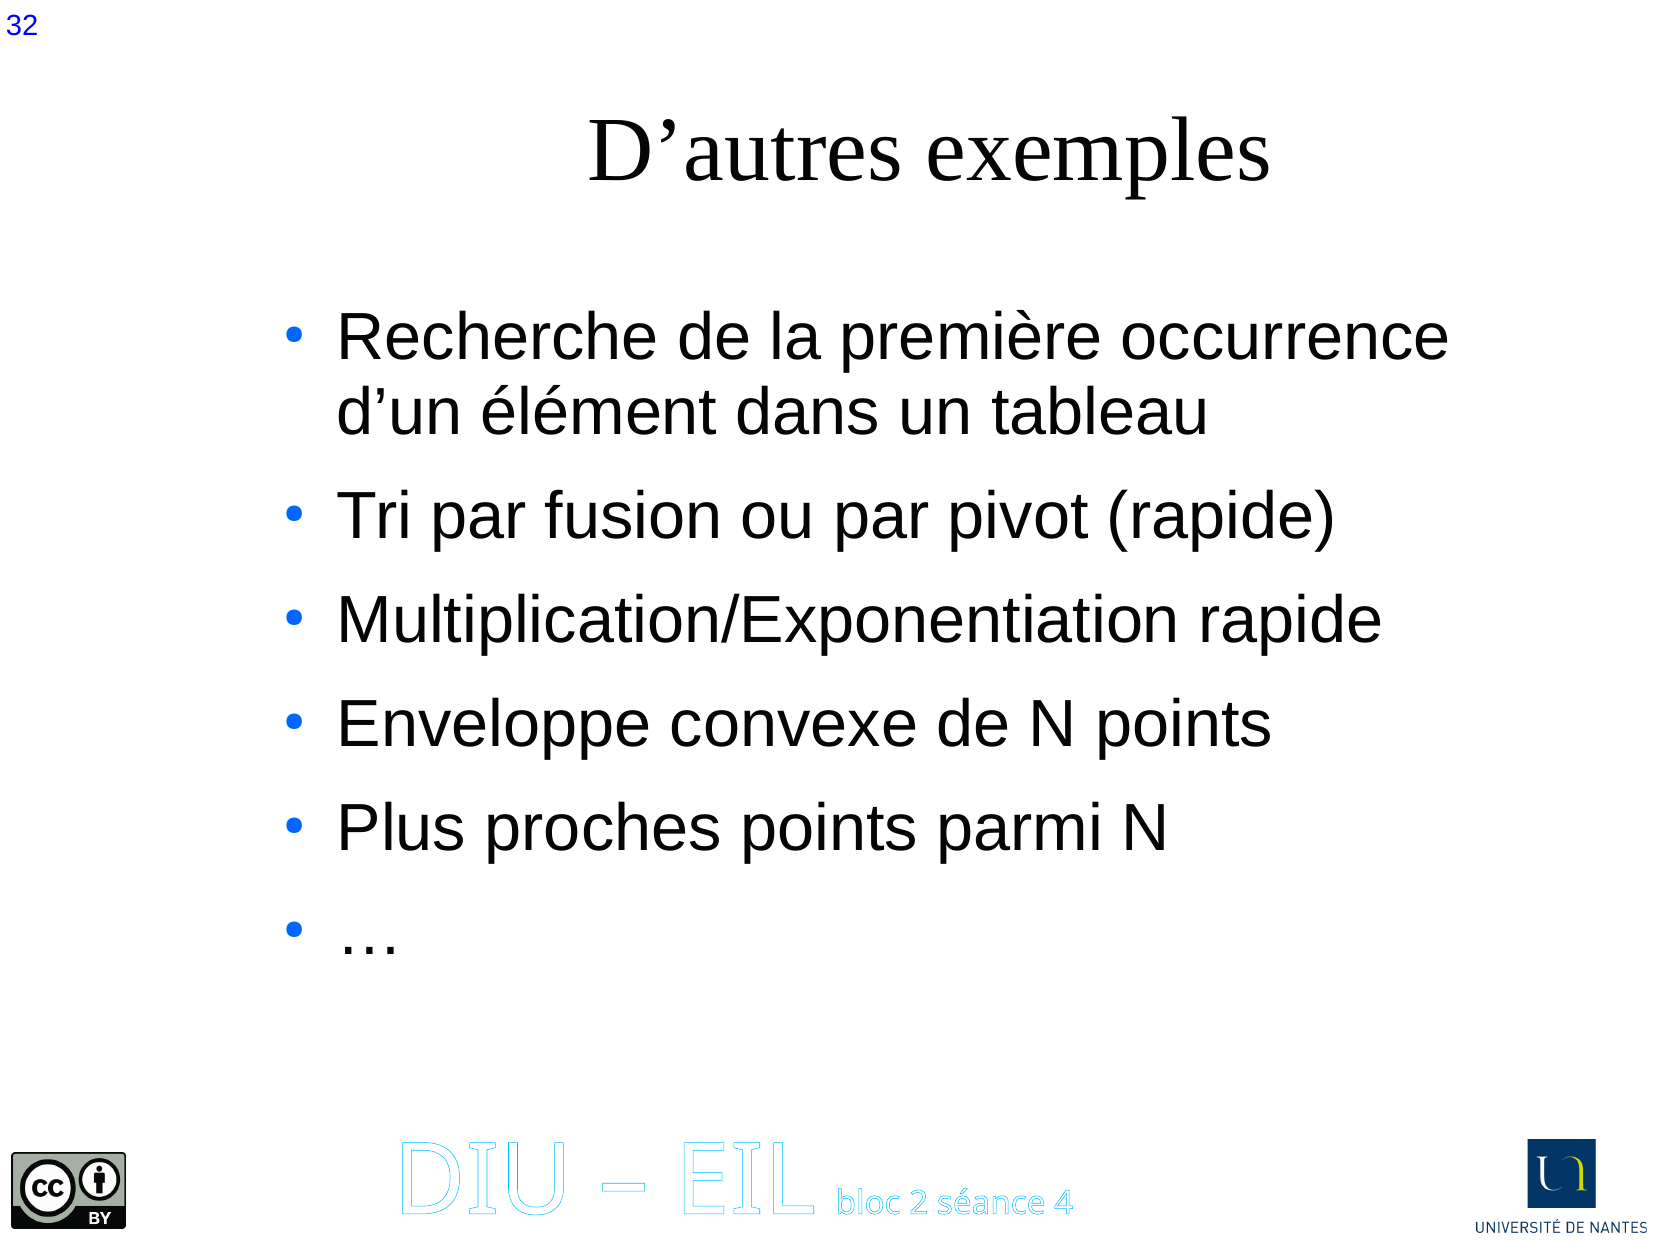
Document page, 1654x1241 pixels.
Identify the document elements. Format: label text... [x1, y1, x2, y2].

picture [733, 1142, 761, 1215]
picture [402, 1142, 460, 1215]
picture [954, 1188, 971, 1215]
picture [886, 1195, 900, 1215]
picture [838, 1188, 855, 1215]
picture [866, 1195, 884, 1215]
picture [938, 1195, 952, 1215]
picture [11, 1152, 126, 1229]
picture [508, 1142, 564, 1216]
picture [683, 1142, 725, 1215]
picture [773, 1142, 815, 1215]
picture [910, 1189, 927, 1215]
list Recherche de la première occurrence d’un élément dans un tableau Tri par fusion ou par pivot (rapide) Multiplication/Exponentiation rapide Enveloppe convexe de N points Plus proches points parmi N … [265, 299, 1595, 1019]
picture [1476, 1139, 1647, 1233]
picture [1012, 1195, 1026, 1215]
picture [858, 1188, 863, 1215]
picture [1054, 1189, 1073, 1215]
picture [972, 1195, 988, 1215]
picture [602, 1182, 645, 1192]
picture [469, 1142, 496, 1215]
picture [1028, 1195, 1045, 1215]
picture [992, 1195, 1009, 1215]
title D’autres exemples [265, 47, 1595, 252]
